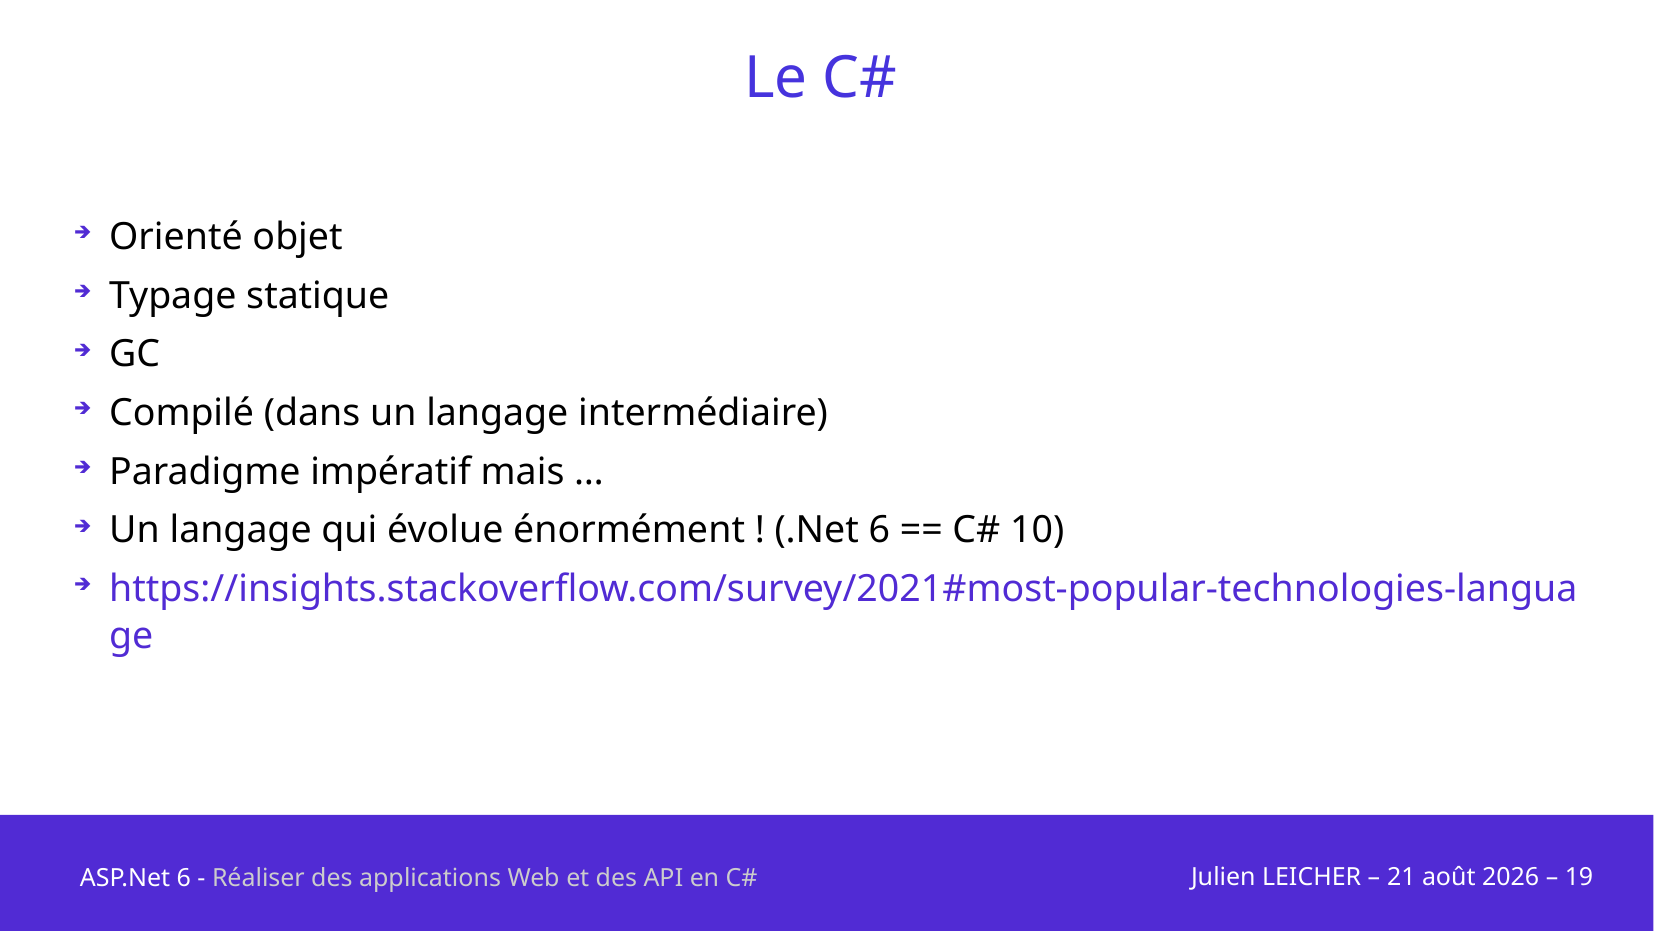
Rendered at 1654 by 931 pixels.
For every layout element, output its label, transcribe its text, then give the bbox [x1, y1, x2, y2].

text_box Julien LEICHER – 28 févr. 2022 – <numéro> [0, 814, 1654, 931]
text_box Orienté objet Typage statique GC Compilé (dans un langage intermédiaire) Paradigme impératif mais … Un langage qui évolue énormément ! (.Net 6 == C# 10) https://insights.stackoverflow.com/survey/2021#most-popular-technologies-language [59, 194, 1595, 678]
text_box Le C# [729, 27, 925, 113]
text_box ASP.Net 6 - Réaliser des applications Web et des API en C# [64, 852, 798, 898]
